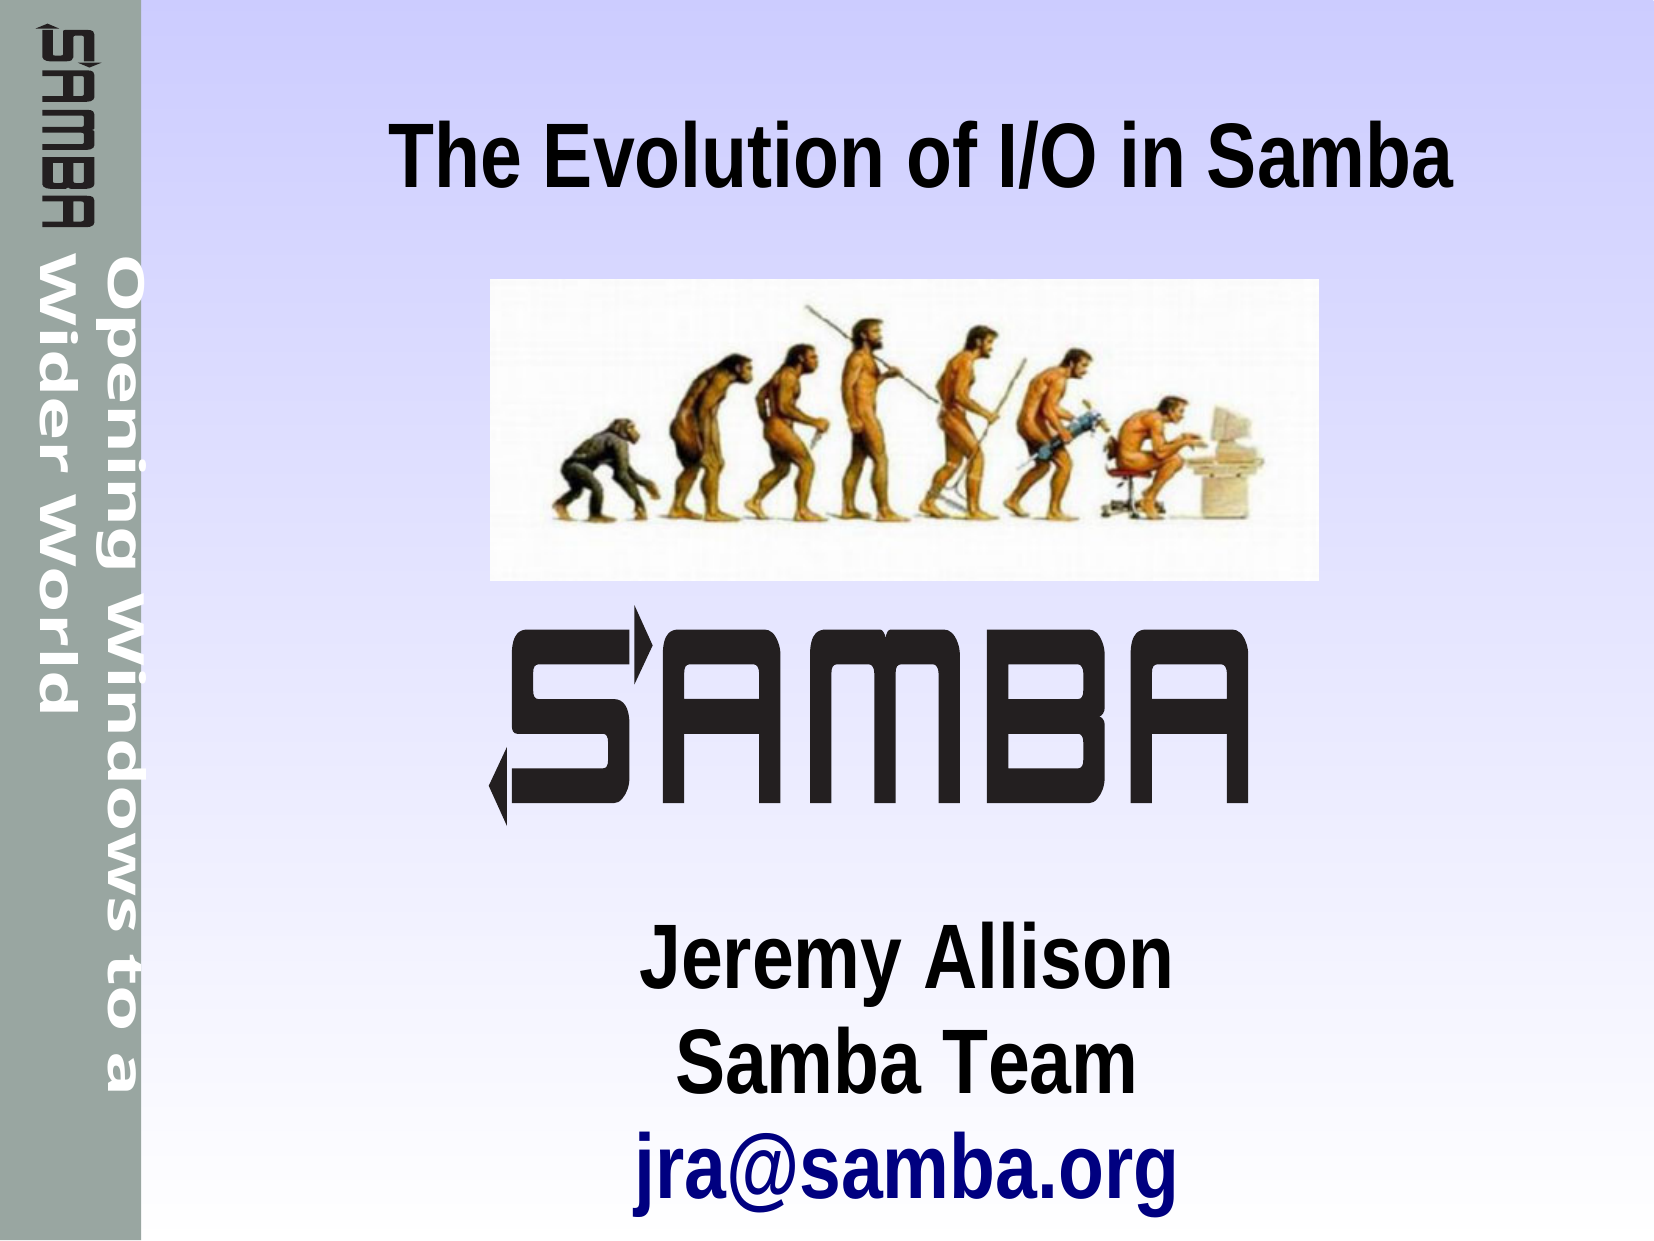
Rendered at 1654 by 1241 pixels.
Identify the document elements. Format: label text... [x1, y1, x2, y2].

title The Evolution of I/O in Samba [215, 50, 1628, 258]
picture [490, 279, 1319, 581]
picture [488, 605, 1249, 827]
title Jeremy Allison Samba Team jra@samba.org [201, 904, 1614, 1216]
